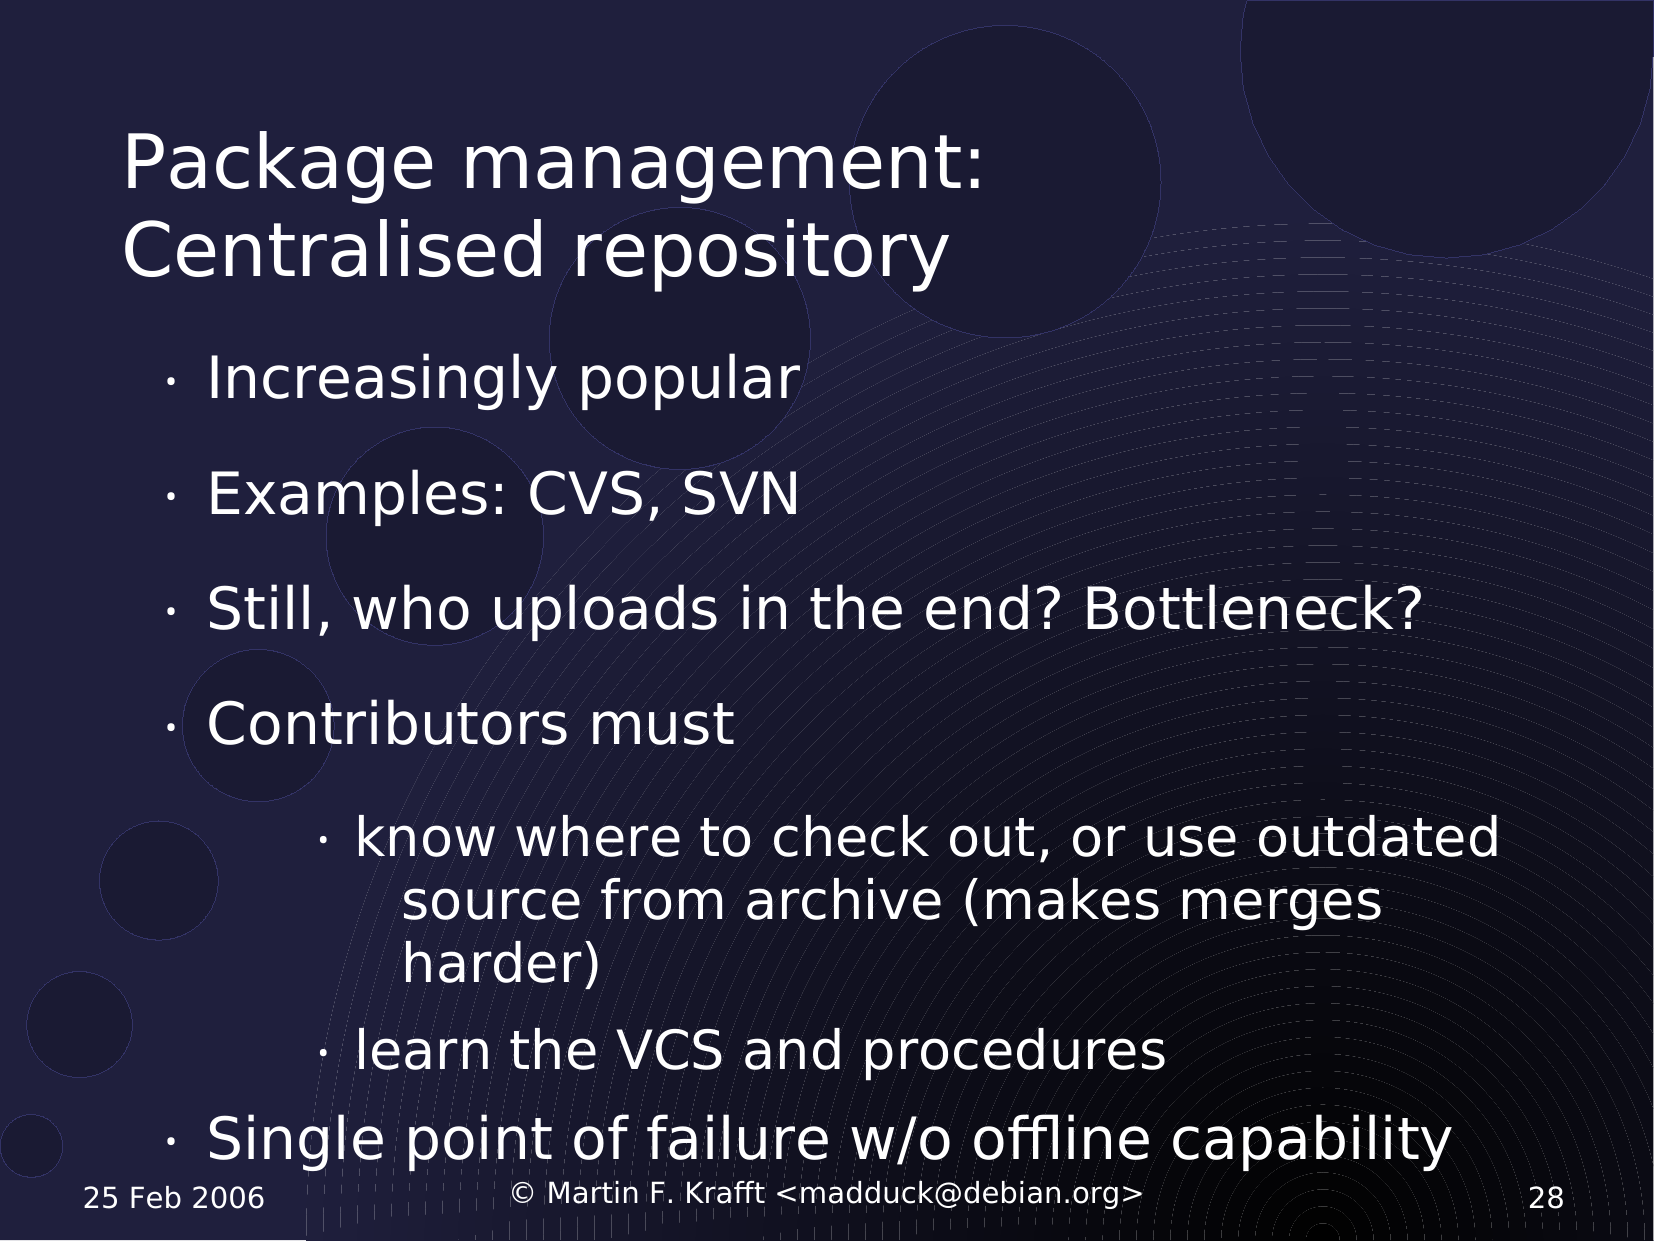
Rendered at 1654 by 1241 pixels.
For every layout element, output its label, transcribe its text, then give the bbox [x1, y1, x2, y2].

list Increasingly popular Examples: CVS, SVN Still, who uploads in the end? Bottleneck? Contributors must know where to check out, or use outdated source from archive (makes merges harder) learn the VCS and procedures Single point of failure w/o offline capability [118, 344, 1534, 1127]
title Package management: Centralised repository [121, 102, 1534, 311]
